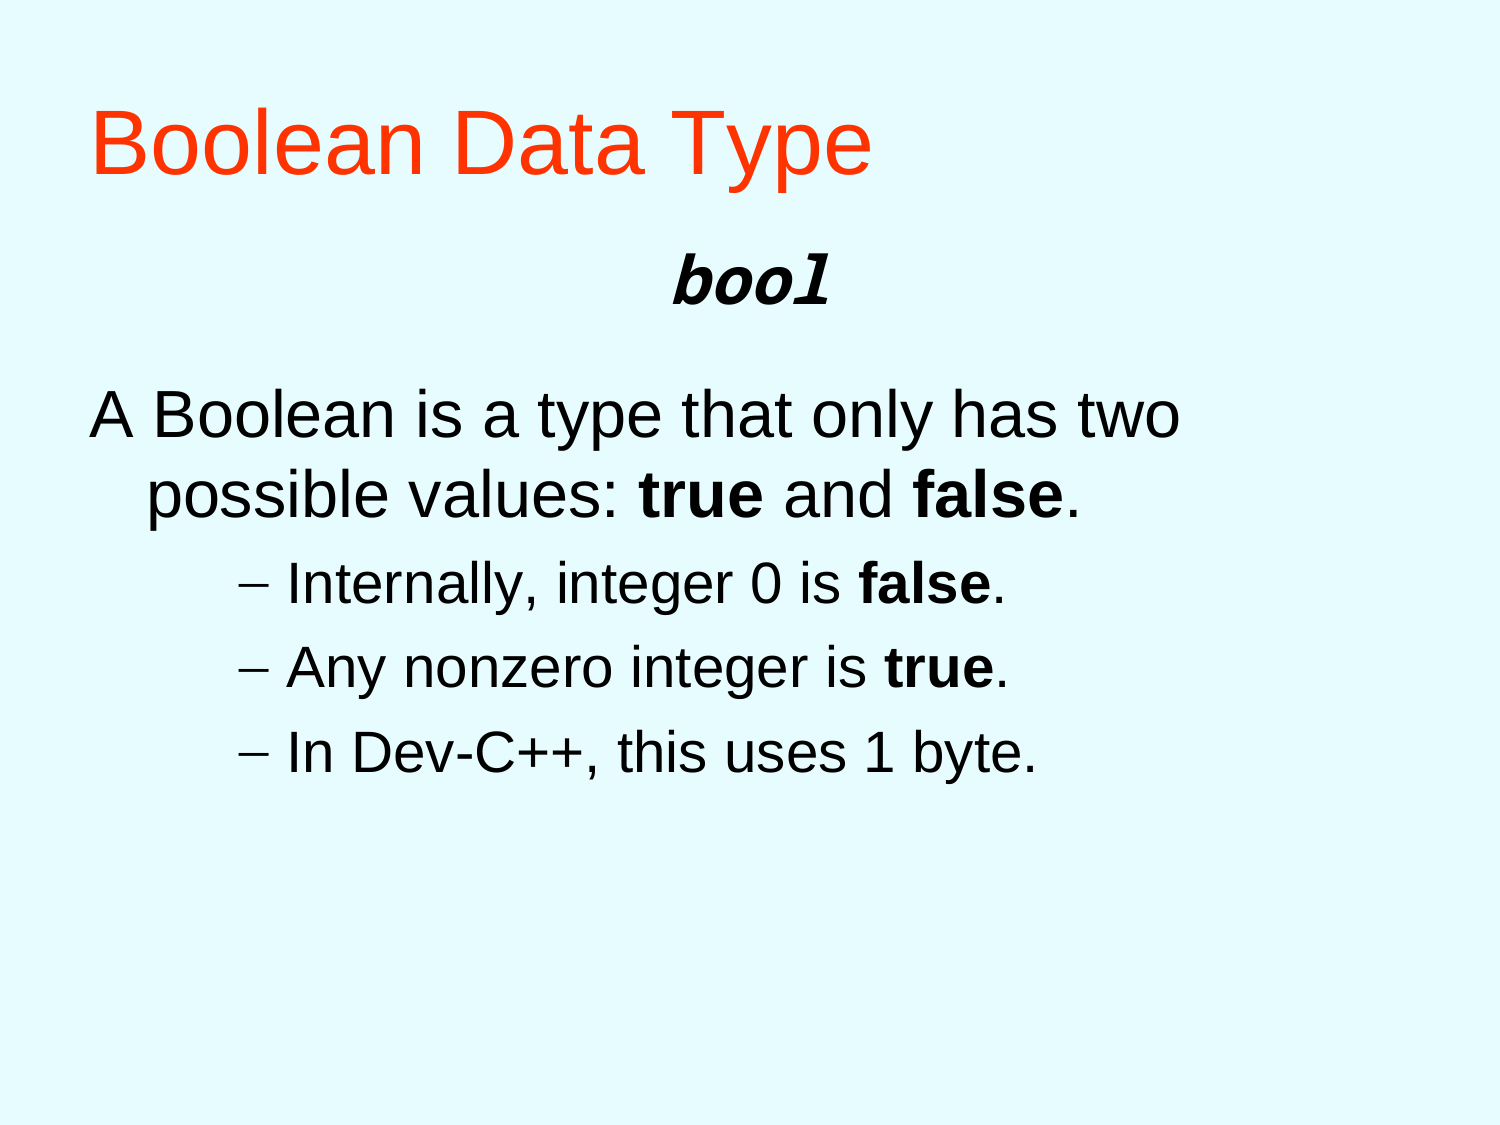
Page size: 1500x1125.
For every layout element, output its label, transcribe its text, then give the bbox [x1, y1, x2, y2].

text_box bool [654, 230, 847, 342]
list A Boolean is a type that only has two possible values: true and false. Internally, integer 0 is false. Any nonzero integer is true. In Dev-C++, this uses 1 byte. [75, 362, 1423, 816]
title Boolean Data Type [75, 45, 1423, 231]
